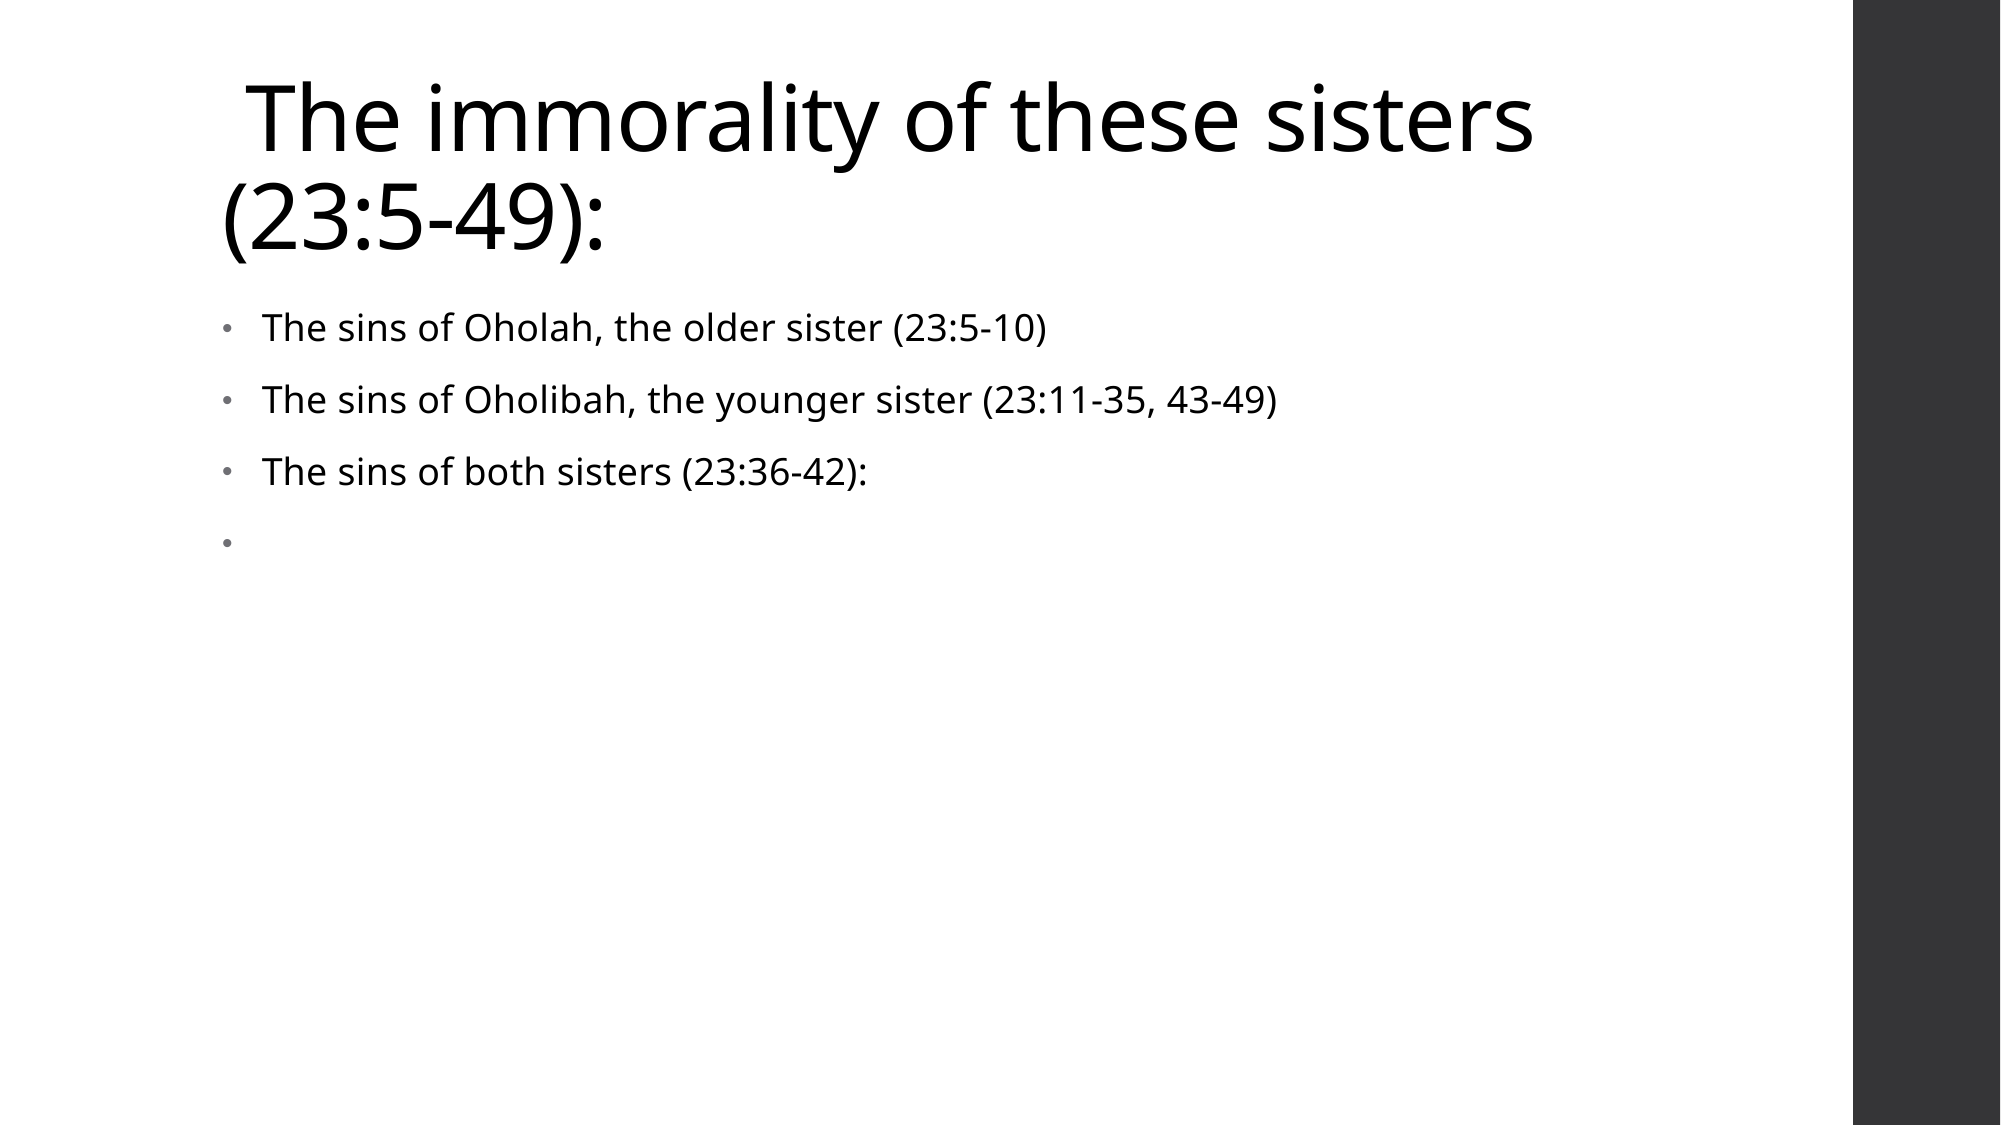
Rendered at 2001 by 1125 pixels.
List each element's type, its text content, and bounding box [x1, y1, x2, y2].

title The immorality of these sisters (23:5-49): [206, 60, 1797, 278]
list The sins of Oholah, the older sister (23:5-10) The sins of Oholibah, the younger sister (23:11-35, 43-49) The sins of both sisters (23:36-42): [206, 299, 1617, 1014]
